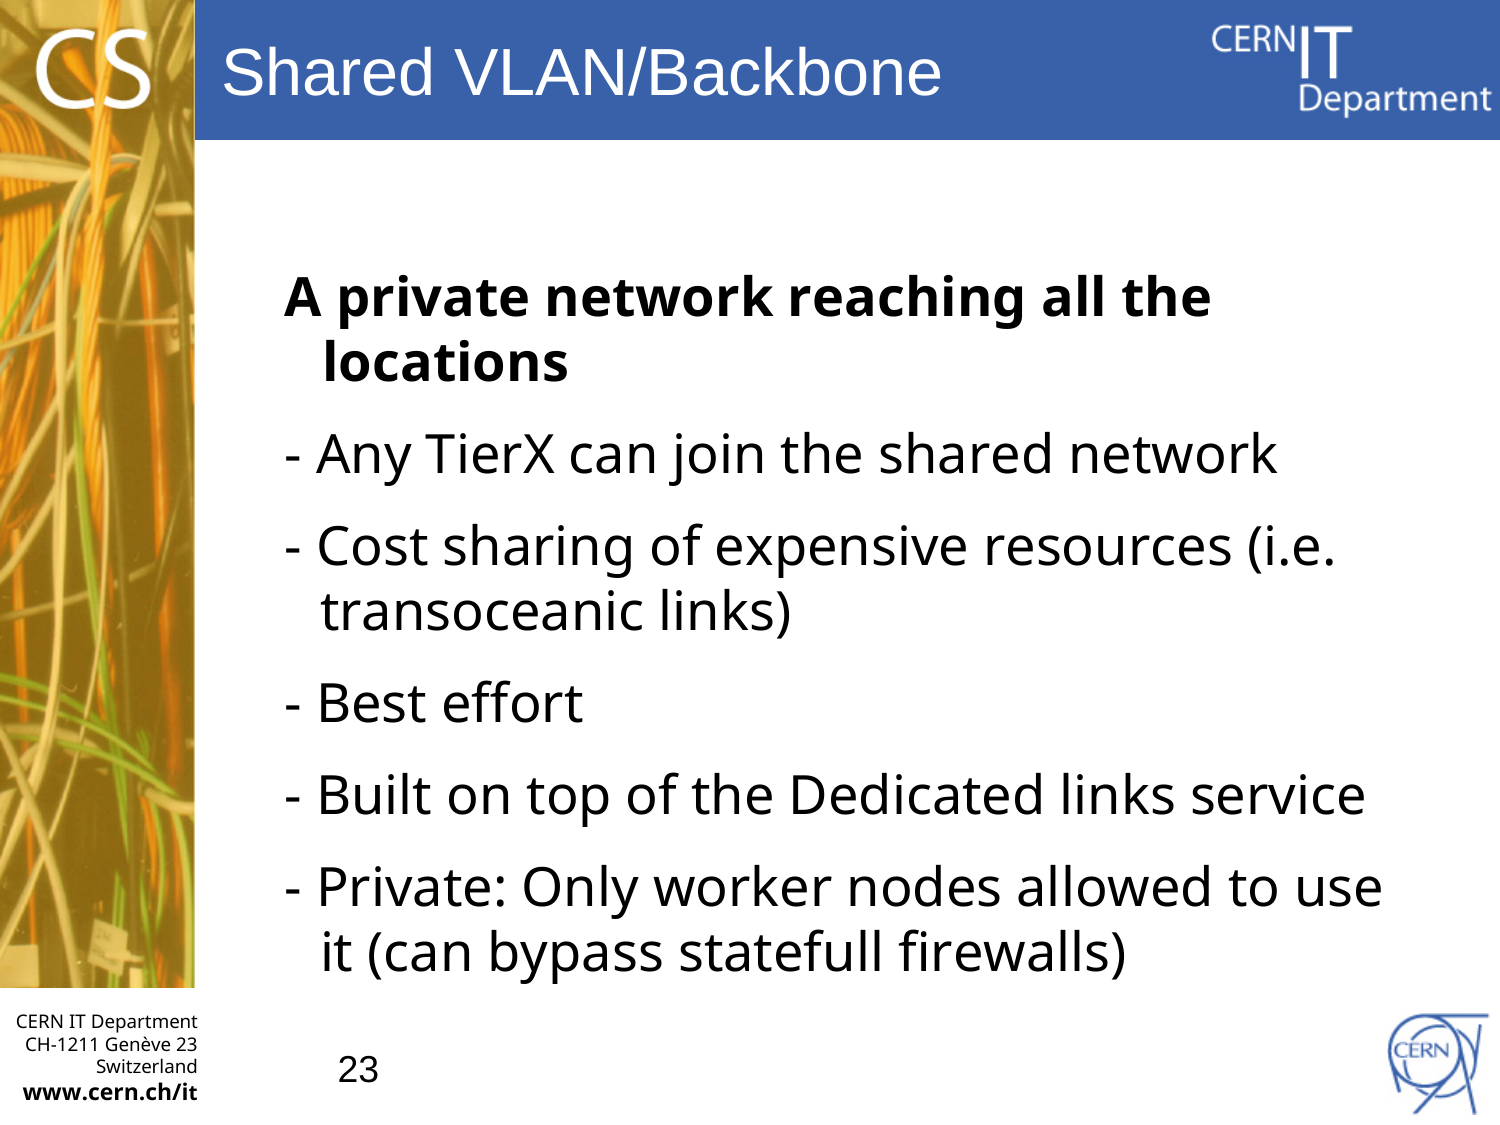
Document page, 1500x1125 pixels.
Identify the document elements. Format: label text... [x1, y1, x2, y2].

title Shared VLAN/Backbone [206, 0, 1307, 157]
picture [1307, 0, 1500, 140]
picture [0, 0, 206, 988]
picture [1387, 1012, 1490, 1115]
text_box A private network reaching all the locations - Any TierX can join the shared network - Cost sharing of expensive resources (i.e. transoceanic links) - Best effort - Built on top of the Dedicated links service - Private: Only worker nodes allowed to use it (can bypass statefull firewalls) [269, 254, 1437, 991]
